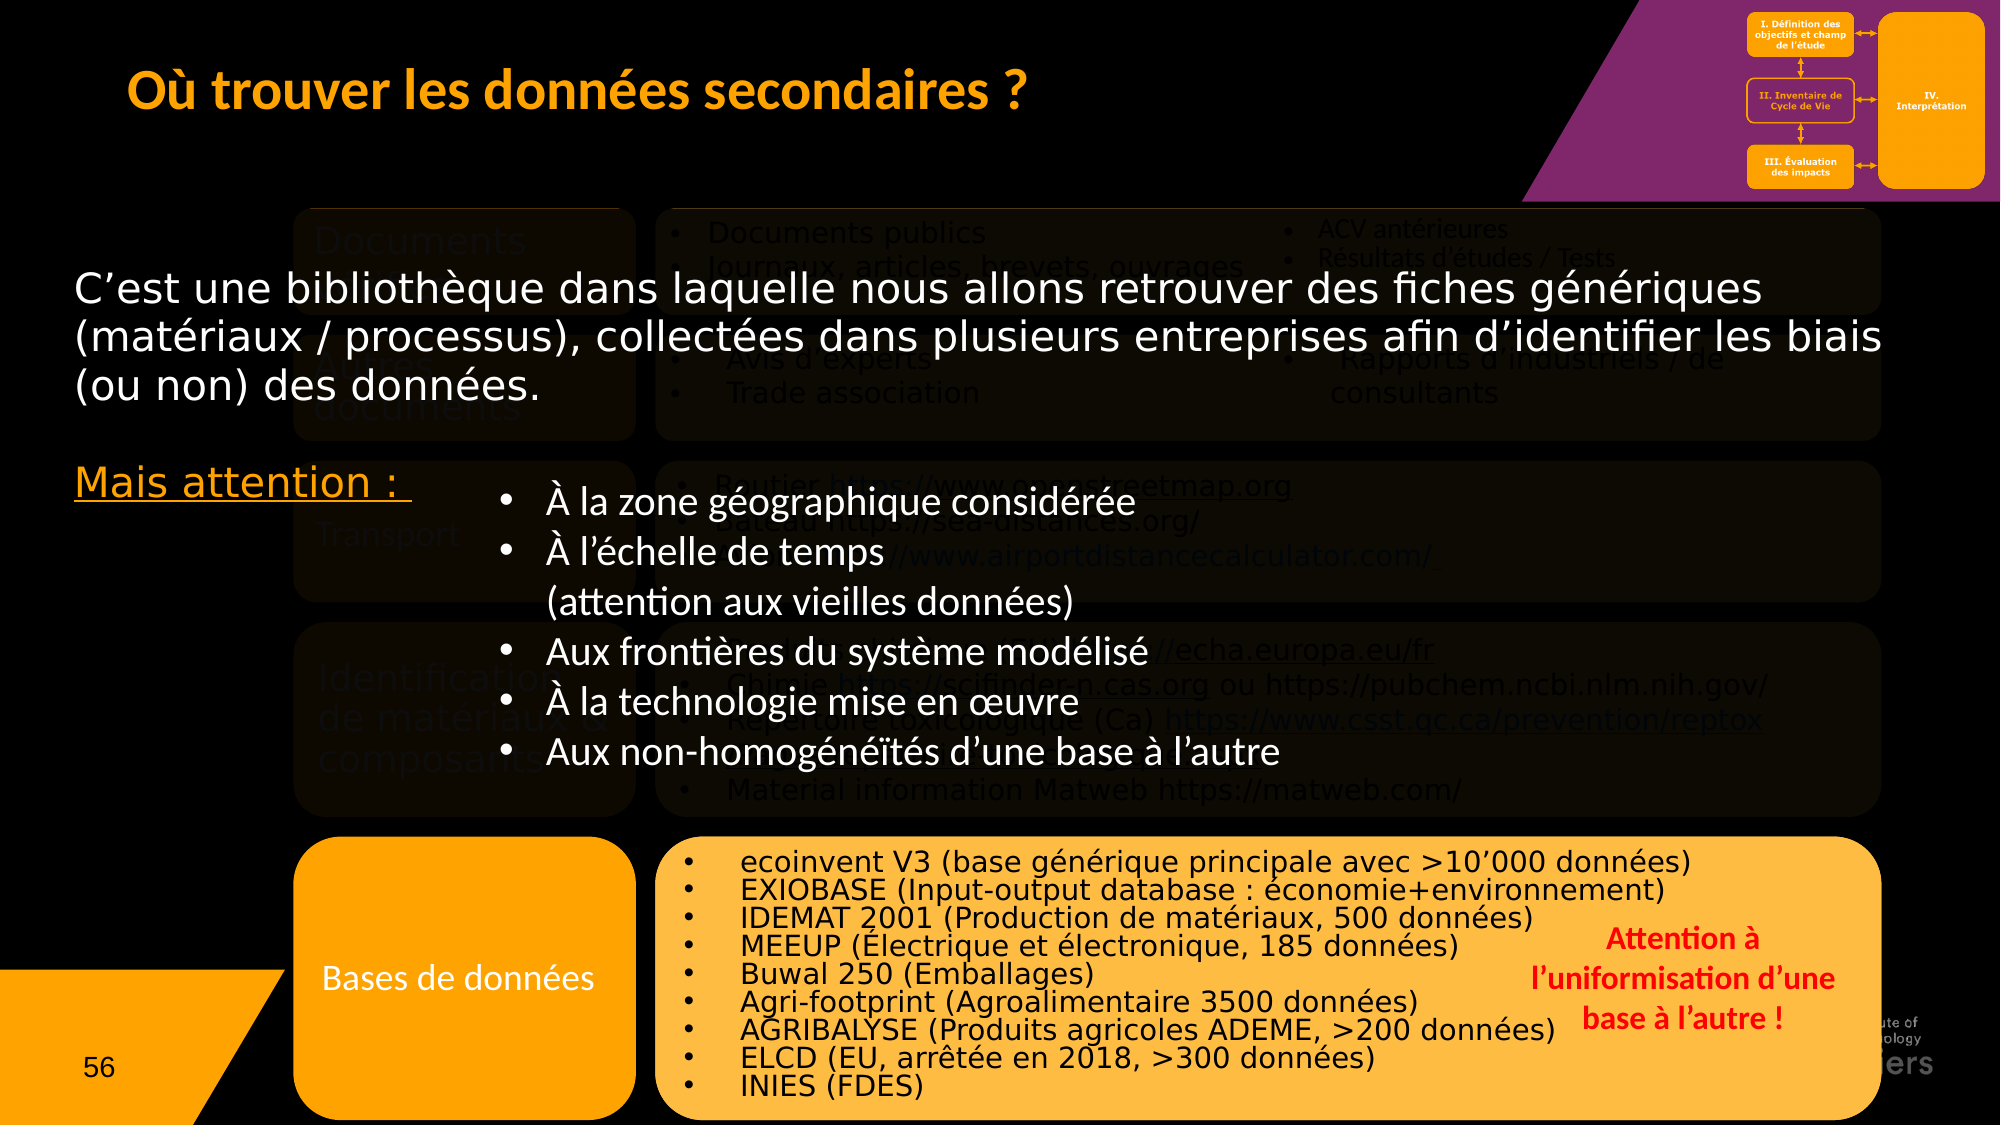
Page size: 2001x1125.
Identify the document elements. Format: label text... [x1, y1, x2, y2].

text_box ecoinvent V3 (base générique principale avec >10’000 données) EXIOBASE (Input-output database : économie+environnement) IDEMAT 2001 (Production de matériaux, 500 données) MEEUP (Électrique et électronique, 185 données) Buwal 250 (Emballages) Agri-footprint (Agroalimentaire 3500 données) AGRIBALYSE (Produits agricoles ADEME, >200 données) ELCD (EU, arrêtée en 2018, >300 données) INIES (FDES) [655, 836, 1882, 1121]
text_box Bases de données [293, 836, 636, 1121]
text_box À la zone géographique considérée À l’échelle de temps (attention aux vieilles données) Aux frontières du système modélisé À la technologie mise en œuvre Aux non-homogénéïtés d’une base à l’autre [409, 466, 1524, 782]
text_box C’est une bibliothèque dans laquelle nous allons retrouver des fiches génériques (matériaux / processus), collectées dans plusieurs entreprises afin d’identifier les biais (ou non) des données. Mais attention : [59, 208, 1949, 827]
picture [1878, 997, 1952, 1093]
picture [1746, 12, 1985, 189]
text_box Attention à l’uniformisation d’une base à l’autre ! [1501, 908, 1866, 1044]
title Où trouver les données secondaires ? [112, 51, 1746, 166]
